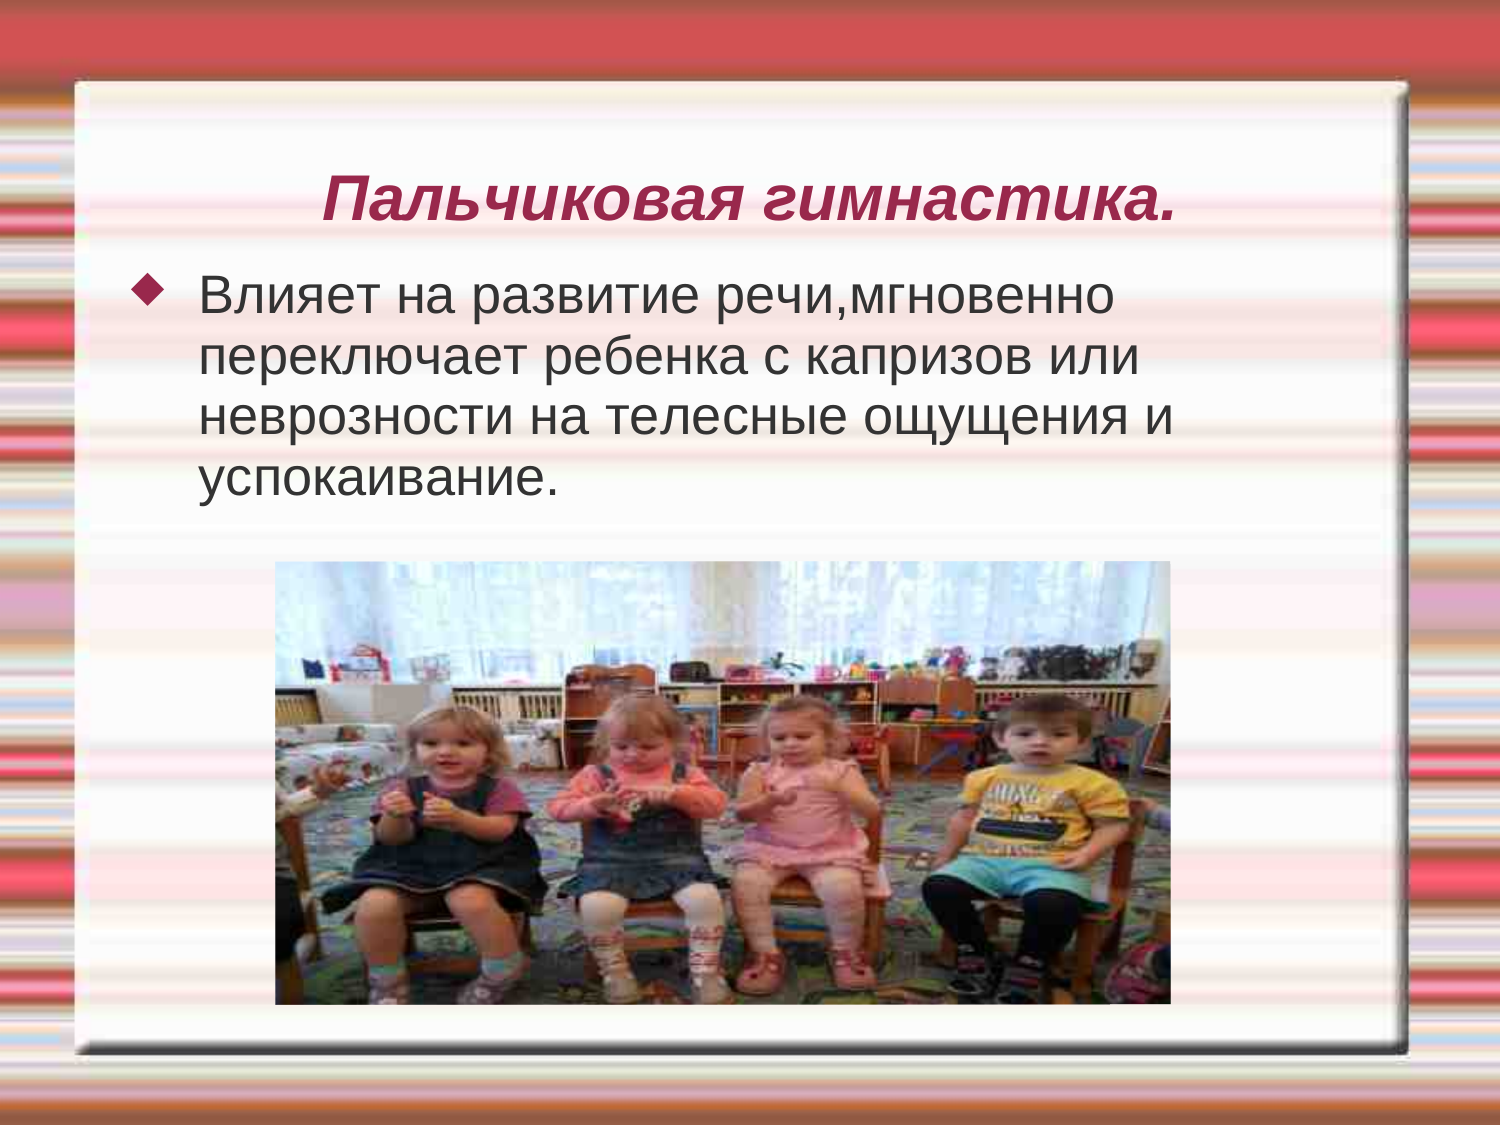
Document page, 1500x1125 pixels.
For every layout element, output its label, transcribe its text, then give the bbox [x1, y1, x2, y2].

picture [0, 0, 1500, 1125]
title Пальчиковая гимнастика. [110, 104, 1392, 292]
list Влияет на развитие речи,мгновенно переключает ребенка с капризов или неврозности на телесные ощущения и успокаивание. [115, 264, 1352, 508]
